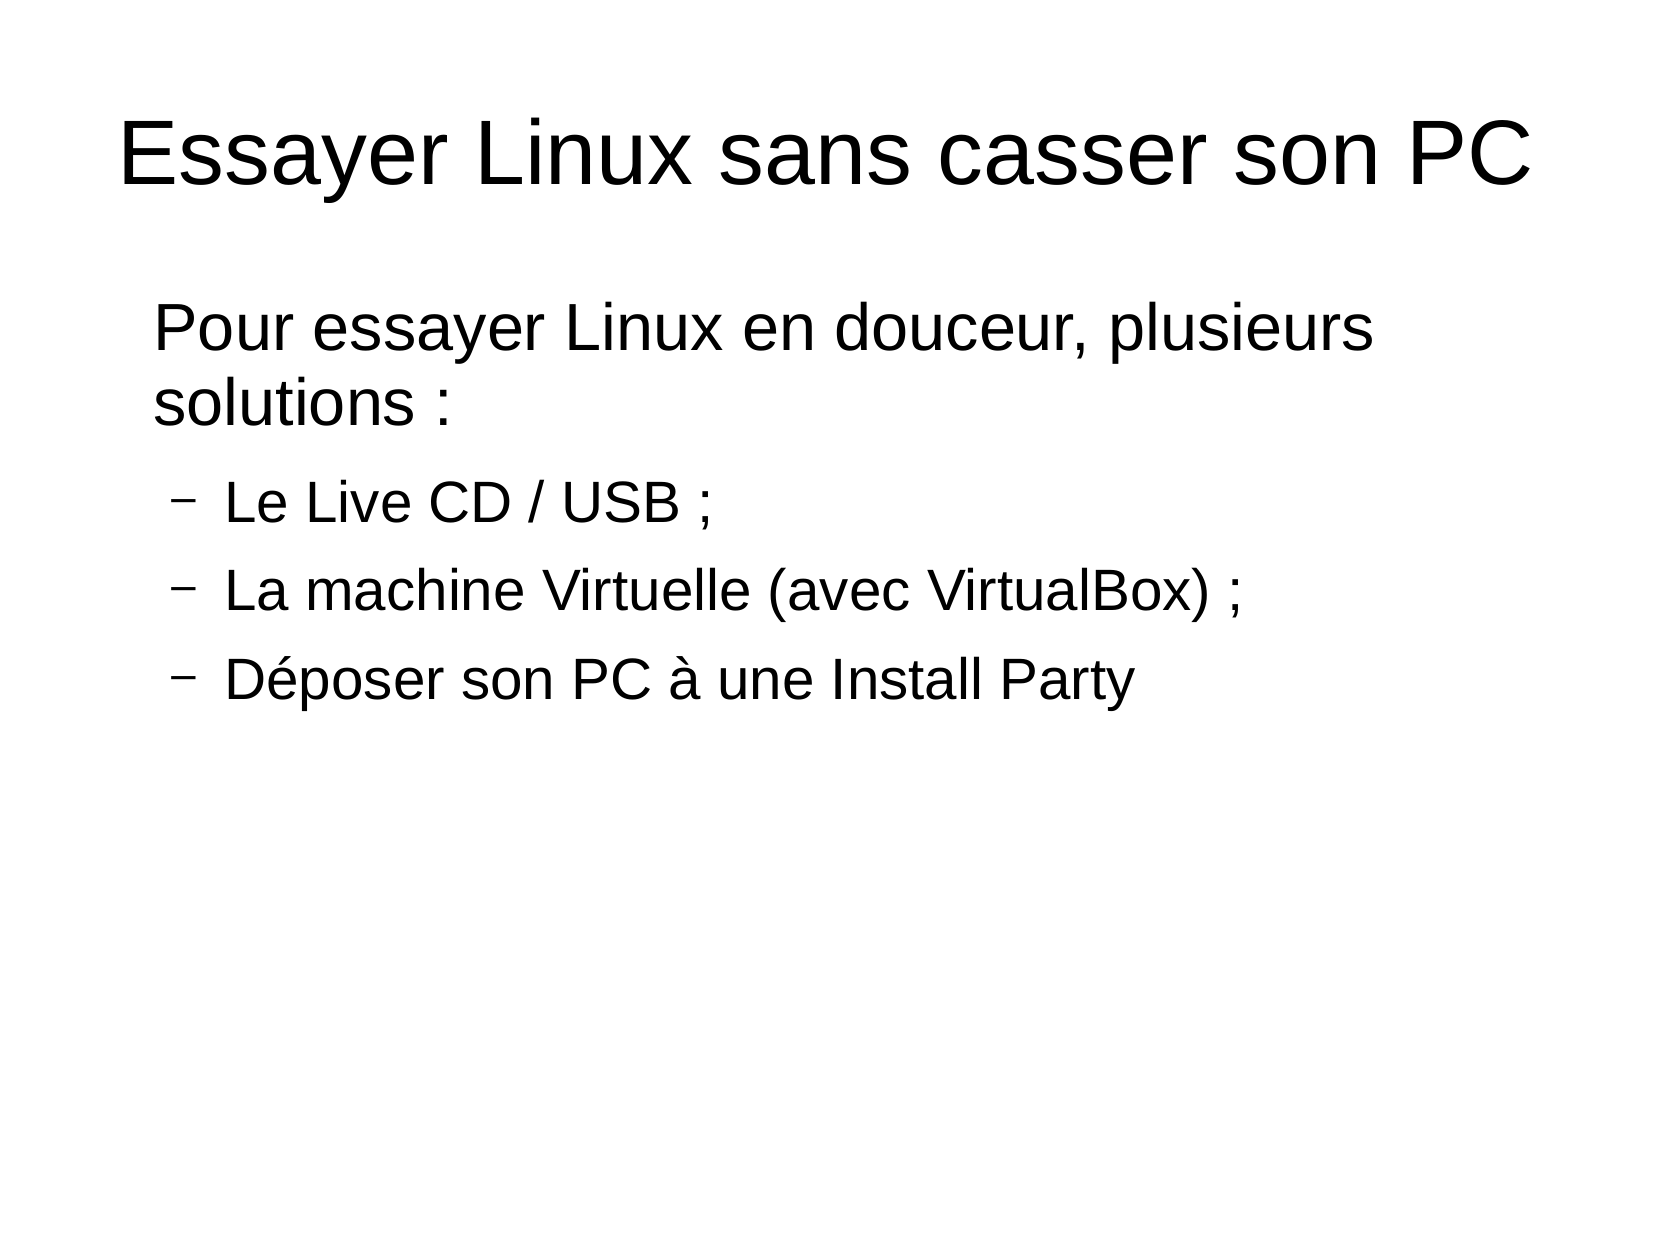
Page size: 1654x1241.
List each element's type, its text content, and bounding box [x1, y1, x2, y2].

list Pour essayer Linux en douceur, plusieurs solutions : Le Live CD / USB ; La machine Virtuelle (avec VirtualBox) ; Déposer son PC à une Install Party [82, 290, 1571, 1010]
title Essayer Linux sans casser son PC [82, 49, 1571, 257]
